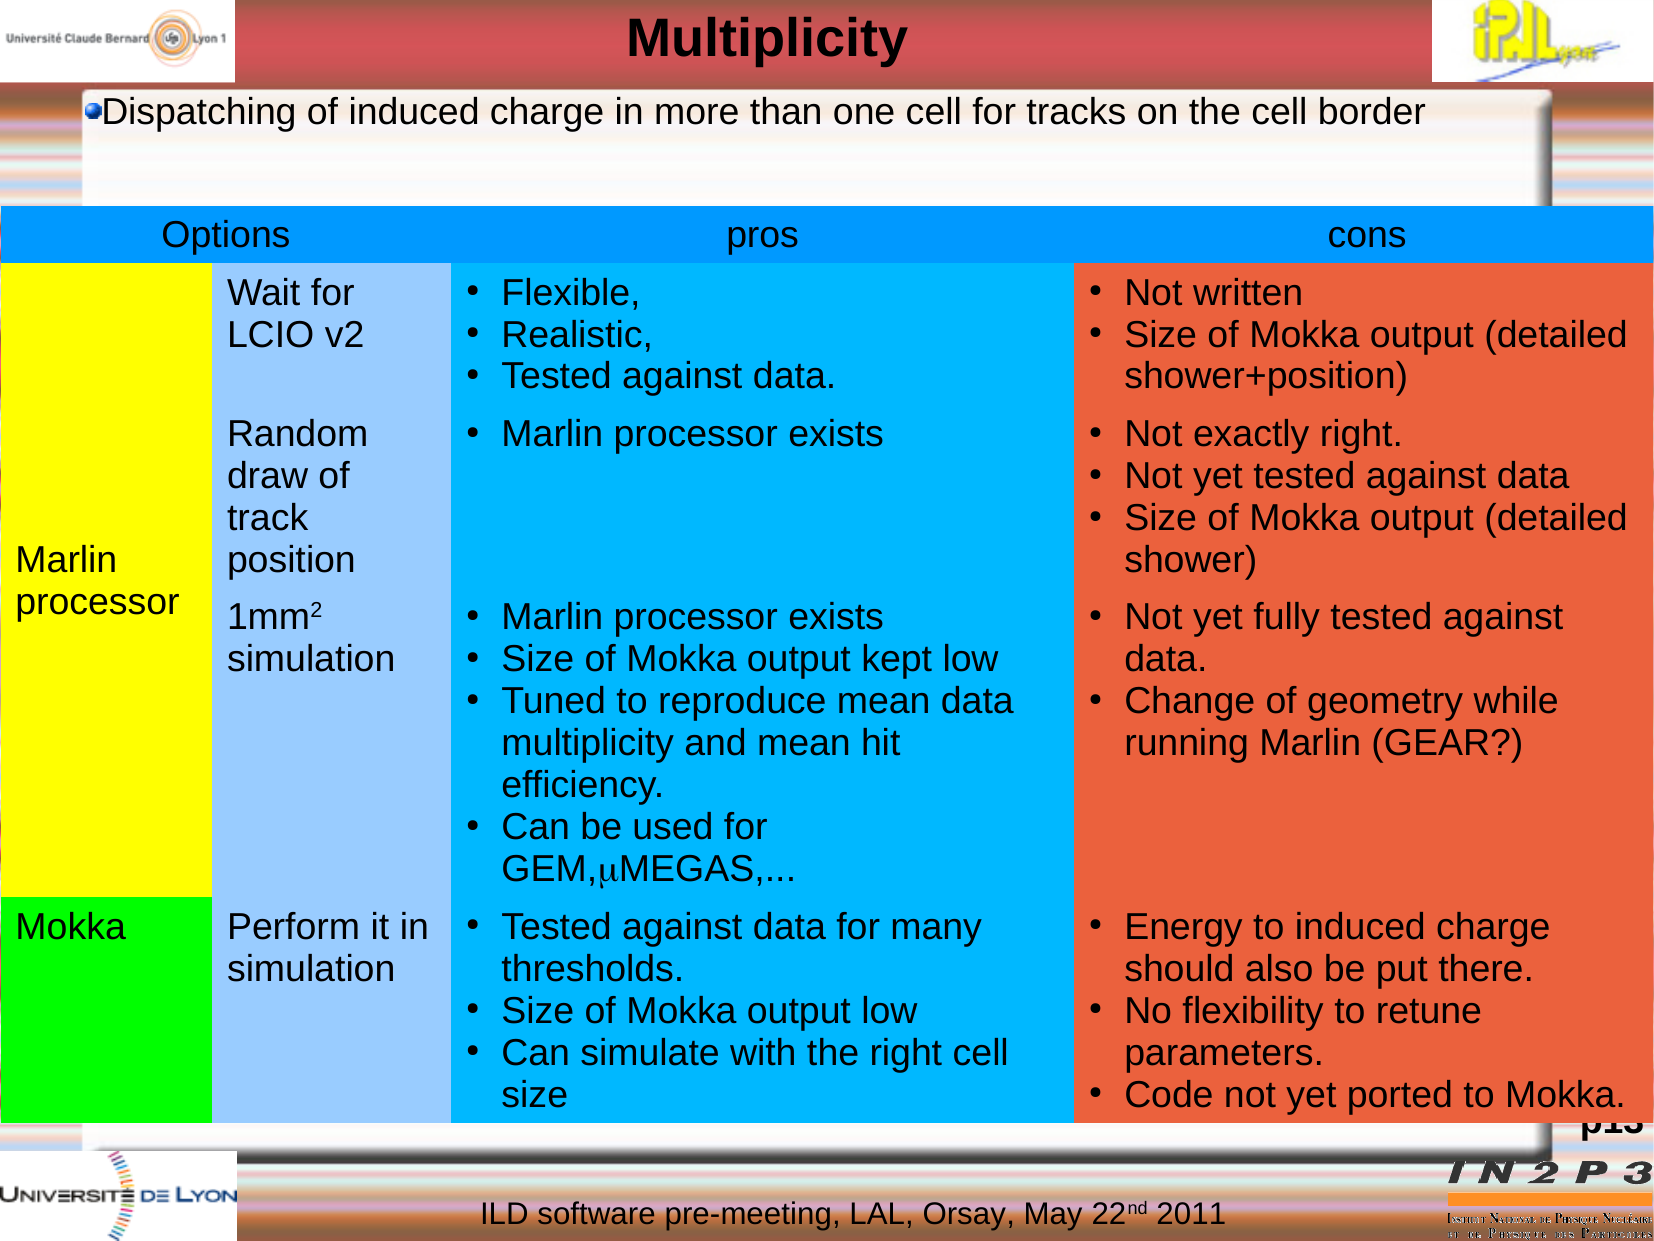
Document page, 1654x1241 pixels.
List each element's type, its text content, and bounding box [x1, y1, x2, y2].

picture [1587, 1123, 1595, 1130]
table_cell Marlin processor [1, 263, 212, 897]
table_header pros [451, 206, 1074, 263]
table_cell Perform it in simulation [212, 897, 451, 1123]
table_cell Marlin processor exists Size of Mokka output kept low Tuned to reproduce mean data multiplicity and mean hit efficiency. Can be used for GEM,mMEGAS,... [451, 588, 1074, 897]
table_header cons [1074, 206, 1654, 263]
table_cell Marlin processor exists [451, 405, 1074, 588]
text_box Multiplicity [611, 0, 924, 82]
table_cell Tested against data for many thresholds. Size of Mokka output low Can simulate with the right cell size [451, 897, 1074, 1123]
table_header Options [1, 206, 451, 263]
table_cell 1mm2 simulation [212, 588, 451, 897]
table_cell Energy to induced charge should also be put there. No flexibility to retune parameters. Code not yet ported to Mokka. [1074, 897, 1654, 1123]
picture [0, 0, 1654, 1241]
table_cell Random draw of track position [212, 405, 451, 588]
table_cell Flexible, Realistic, Tested against data. [451, 263, 1074, 405]
table_cell Not yet fully tested against data. Change of geometry while running Marlin (GEAR?) [1074, 588, 1654, 897]
table_cell Not written Size of Mokka output (detailed shower+position) [1074, 263, 1654, 405]
text_box Dispatching of induced charge in more than one cell for tracks on the cell border [70, 82, 1607, 140]
table_cell Not exactly right. Not yet tested against data Size of Mokka output (detailed shower) [1074, 405, 1654, 588]
table_cell Mokka [1, 897, 212, 1123]
table_cell Wait for LCIO v2 [212, 263, 451, 405]
